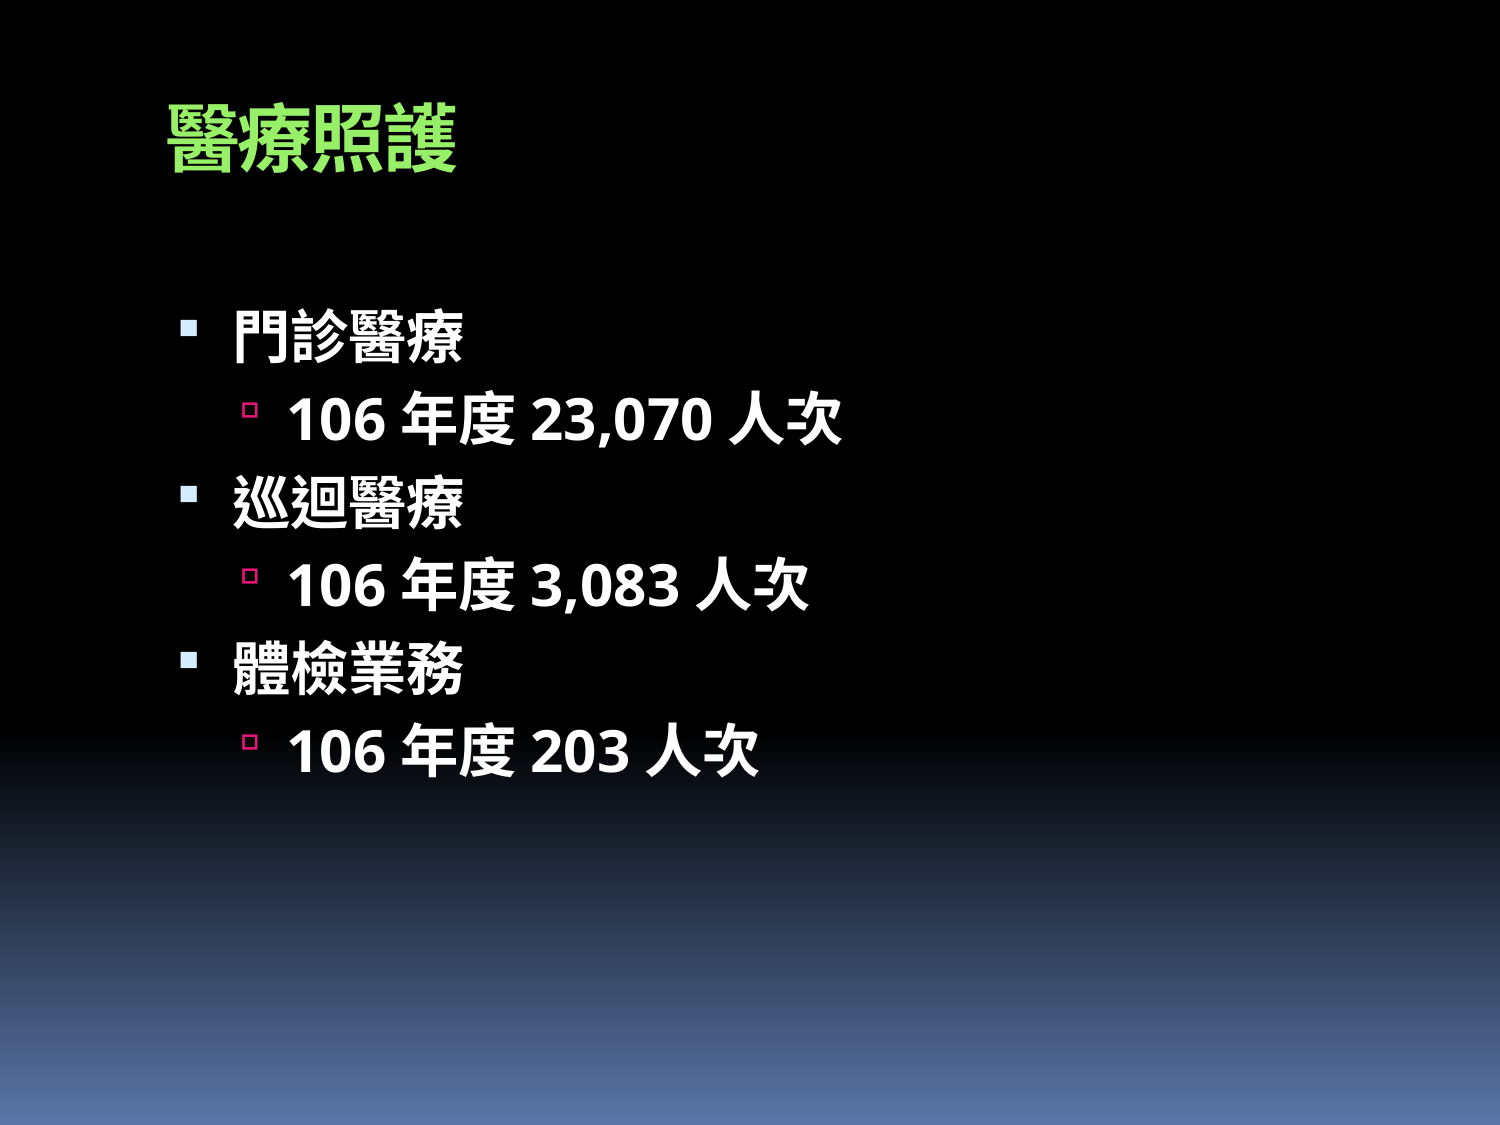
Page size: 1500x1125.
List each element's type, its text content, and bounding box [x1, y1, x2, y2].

title 醫療照護 [150, 83, 1425, 234]
list 門診醫療 106年度23,070人次 巡迴醫療 106年度3,083人次 體檢業務 106年度203人次 [150, 292, 1425, 1043]
